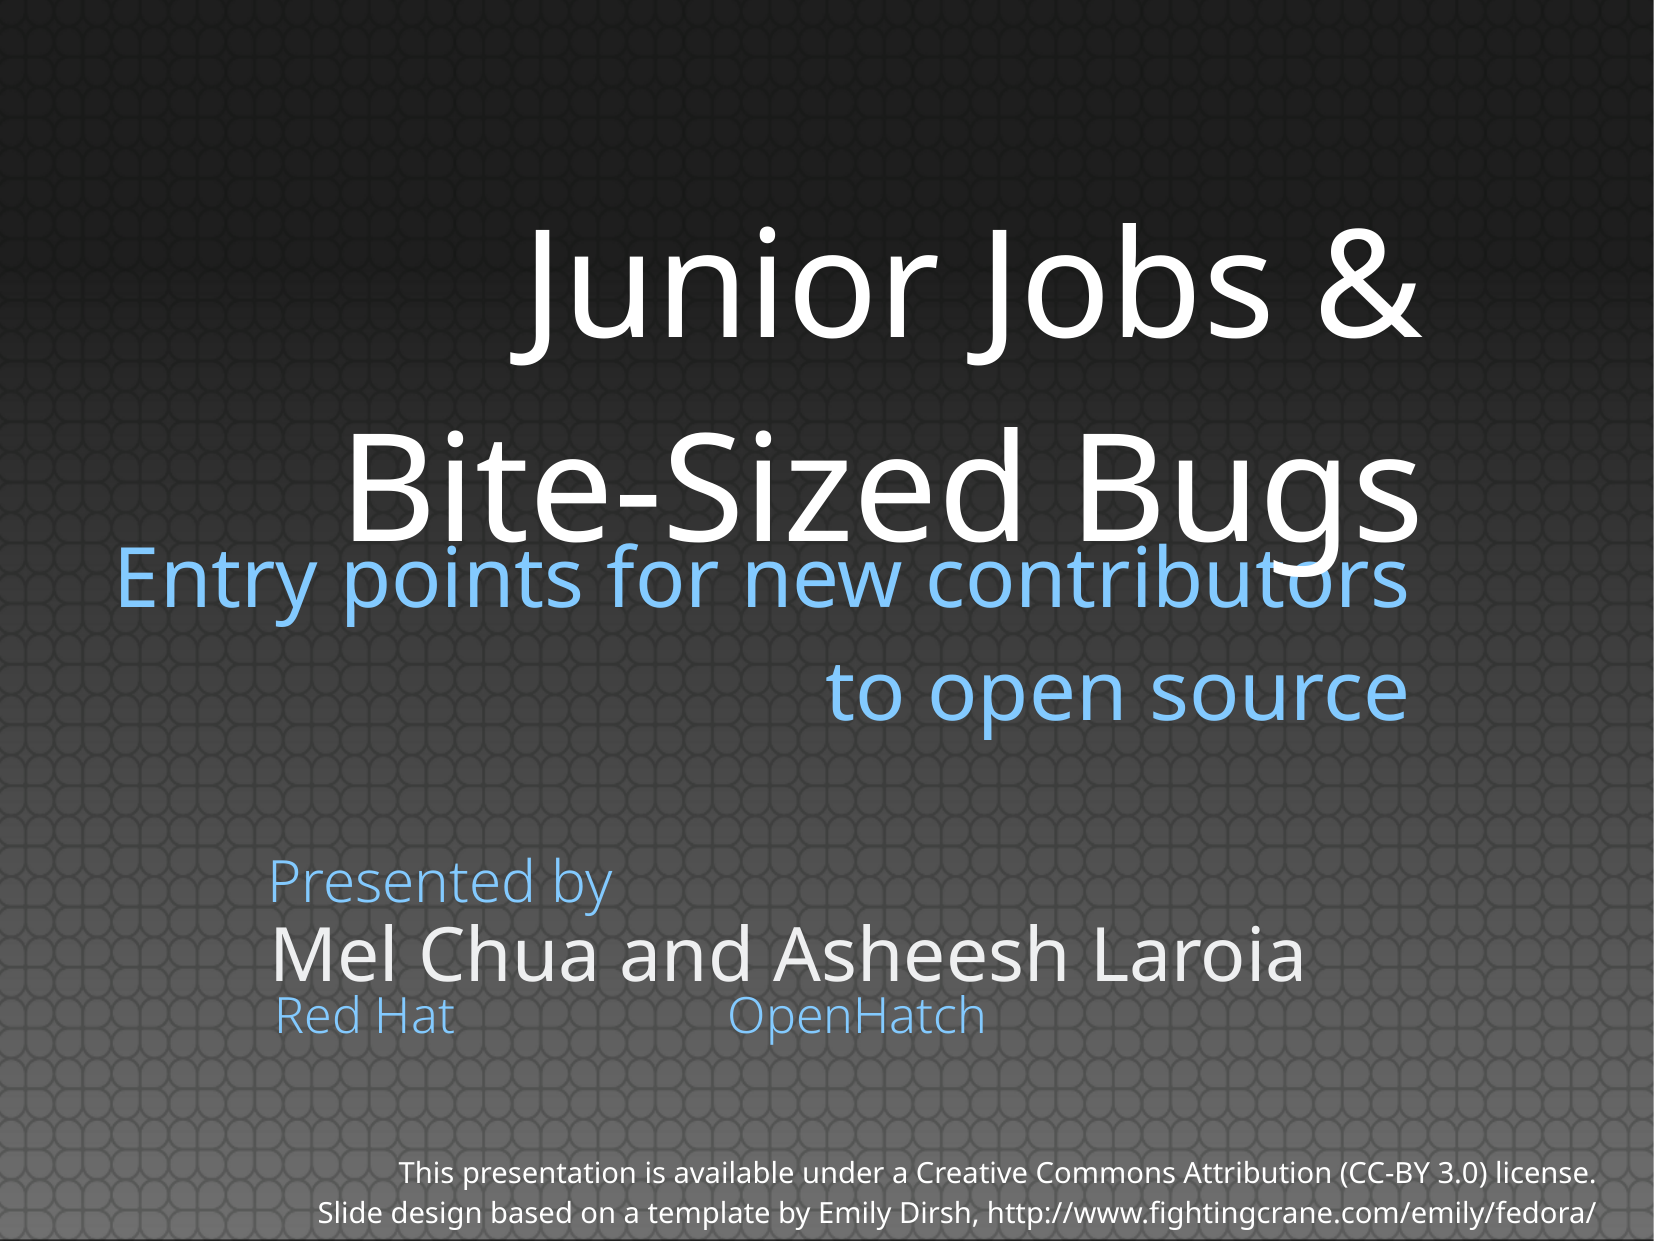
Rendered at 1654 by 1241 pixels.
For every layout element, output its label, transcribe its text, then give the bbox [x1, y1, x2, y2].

text_box Red Hat OpenHatch [259, 972, 1105, 1046]
subtitle Entry points for new contributors to open source [65, 534, 1412, 729]
picture [0, 0, 1654, 1241]
text_box This presentation is available under a Creative Commons Attribution (CC-BY 3.0) license. Slide design based on a template by Emily Dirsh, http://www.fightingcrane.com/emily/fedora/ [75, 1144, 1613, 1241]
text_box Junior Jobs & Bite-Sized Bugs [2, 169, 1439, 534]
text_box Mel Chua and Asheesh Laroia [254, 893, 1392, 996]
text_box Presented by [252, 833, 664, 916]
